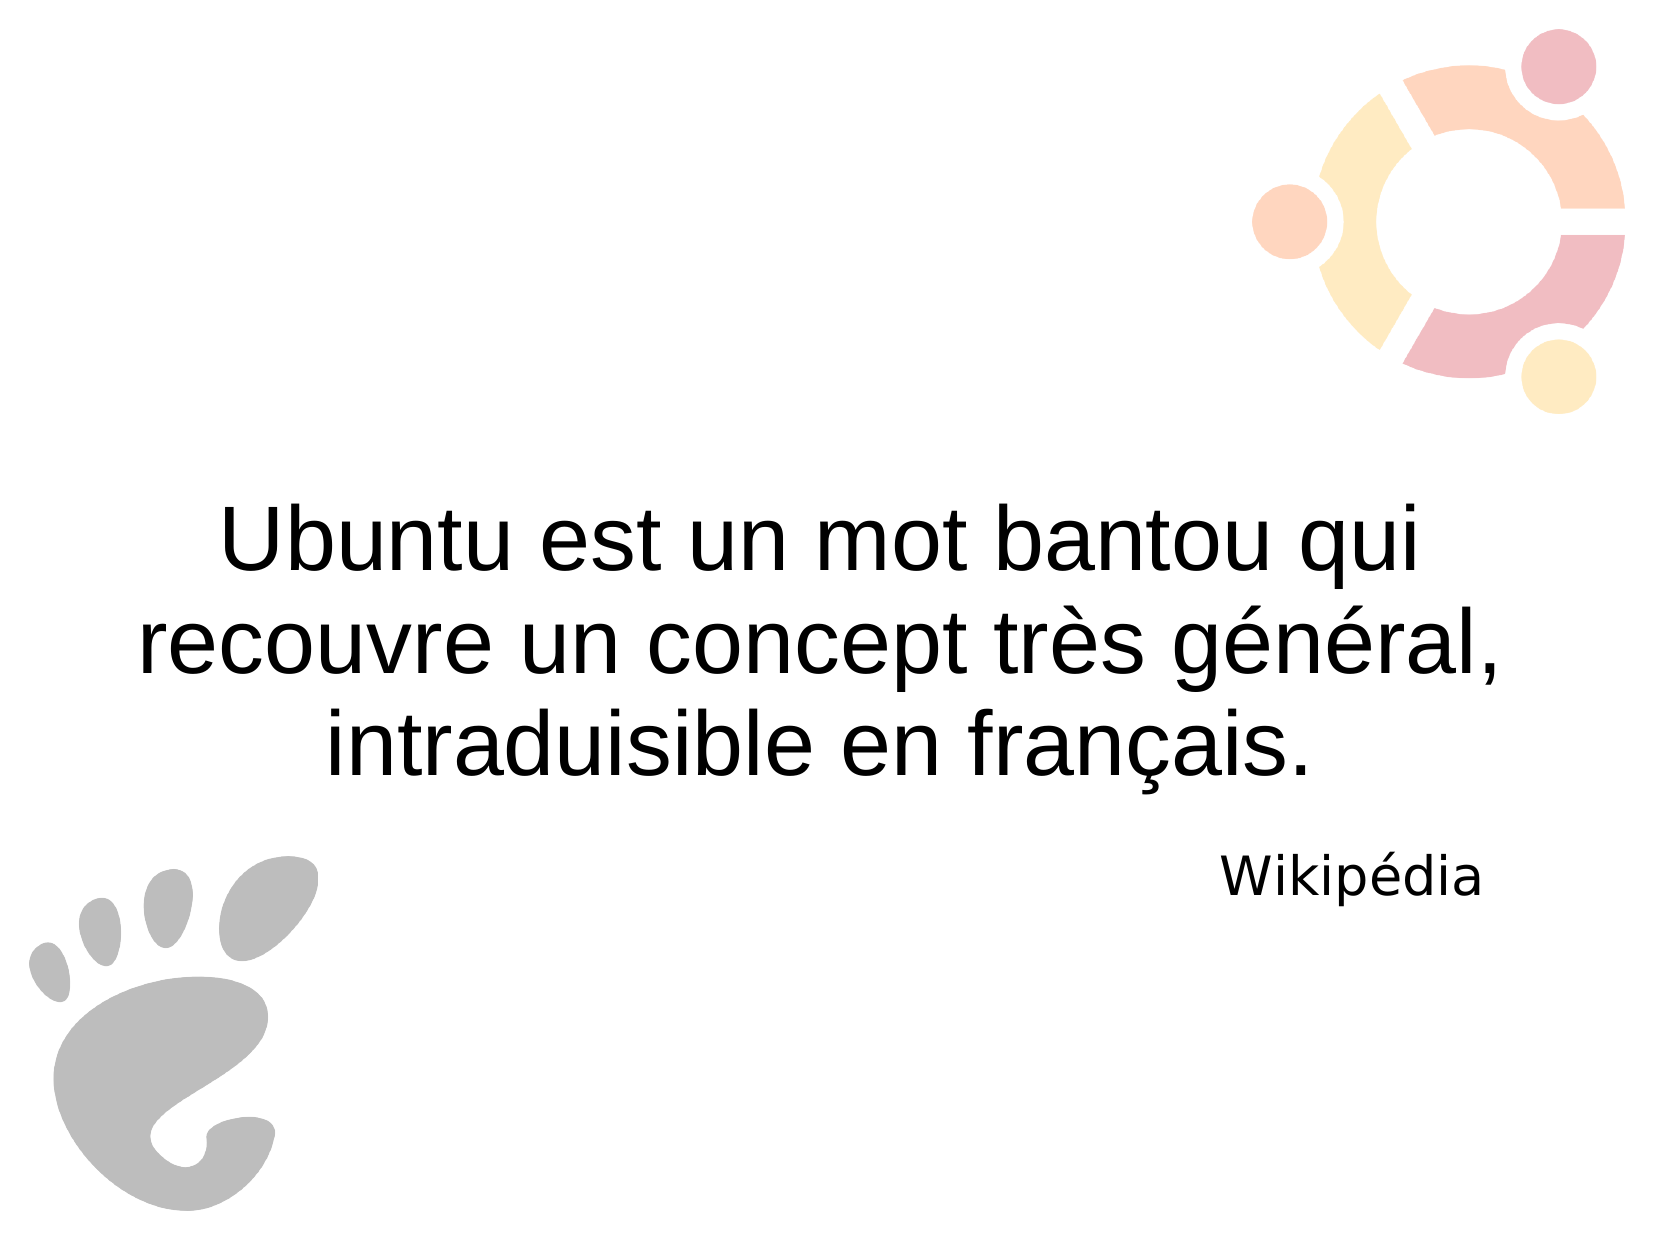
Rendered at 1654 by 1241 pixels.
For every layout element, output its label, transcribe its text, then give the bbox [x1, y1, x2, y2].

subtitle Ubuntu est un mot bantou qui recouvre un concept très général, intraduisible en français. [76, 279, 1565, 1004]
text_box Wikipédia [1204, 837, 1530, 916]
